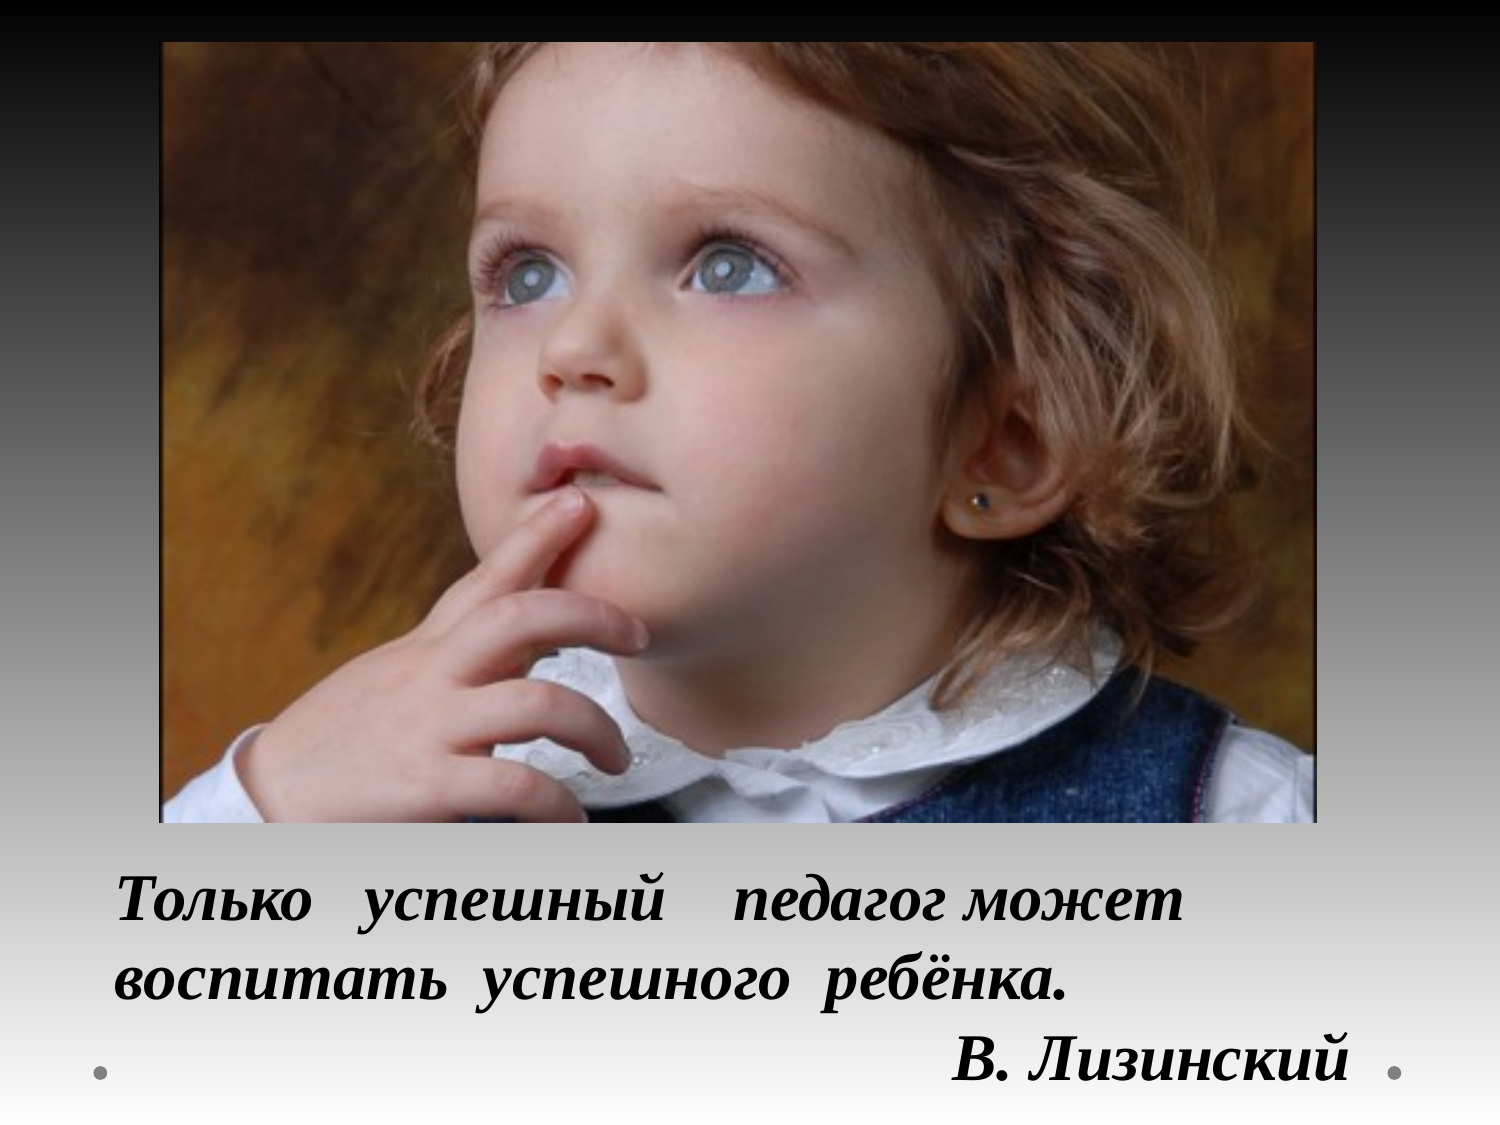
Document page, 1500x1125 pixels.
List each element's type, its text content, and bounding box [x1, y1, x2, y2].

picture [159, 42, 1317, 823]
text_box Только успешный педагог может воспитать успешного ребёнка. В. Лизинский [100, 846, 1412, 1101]
